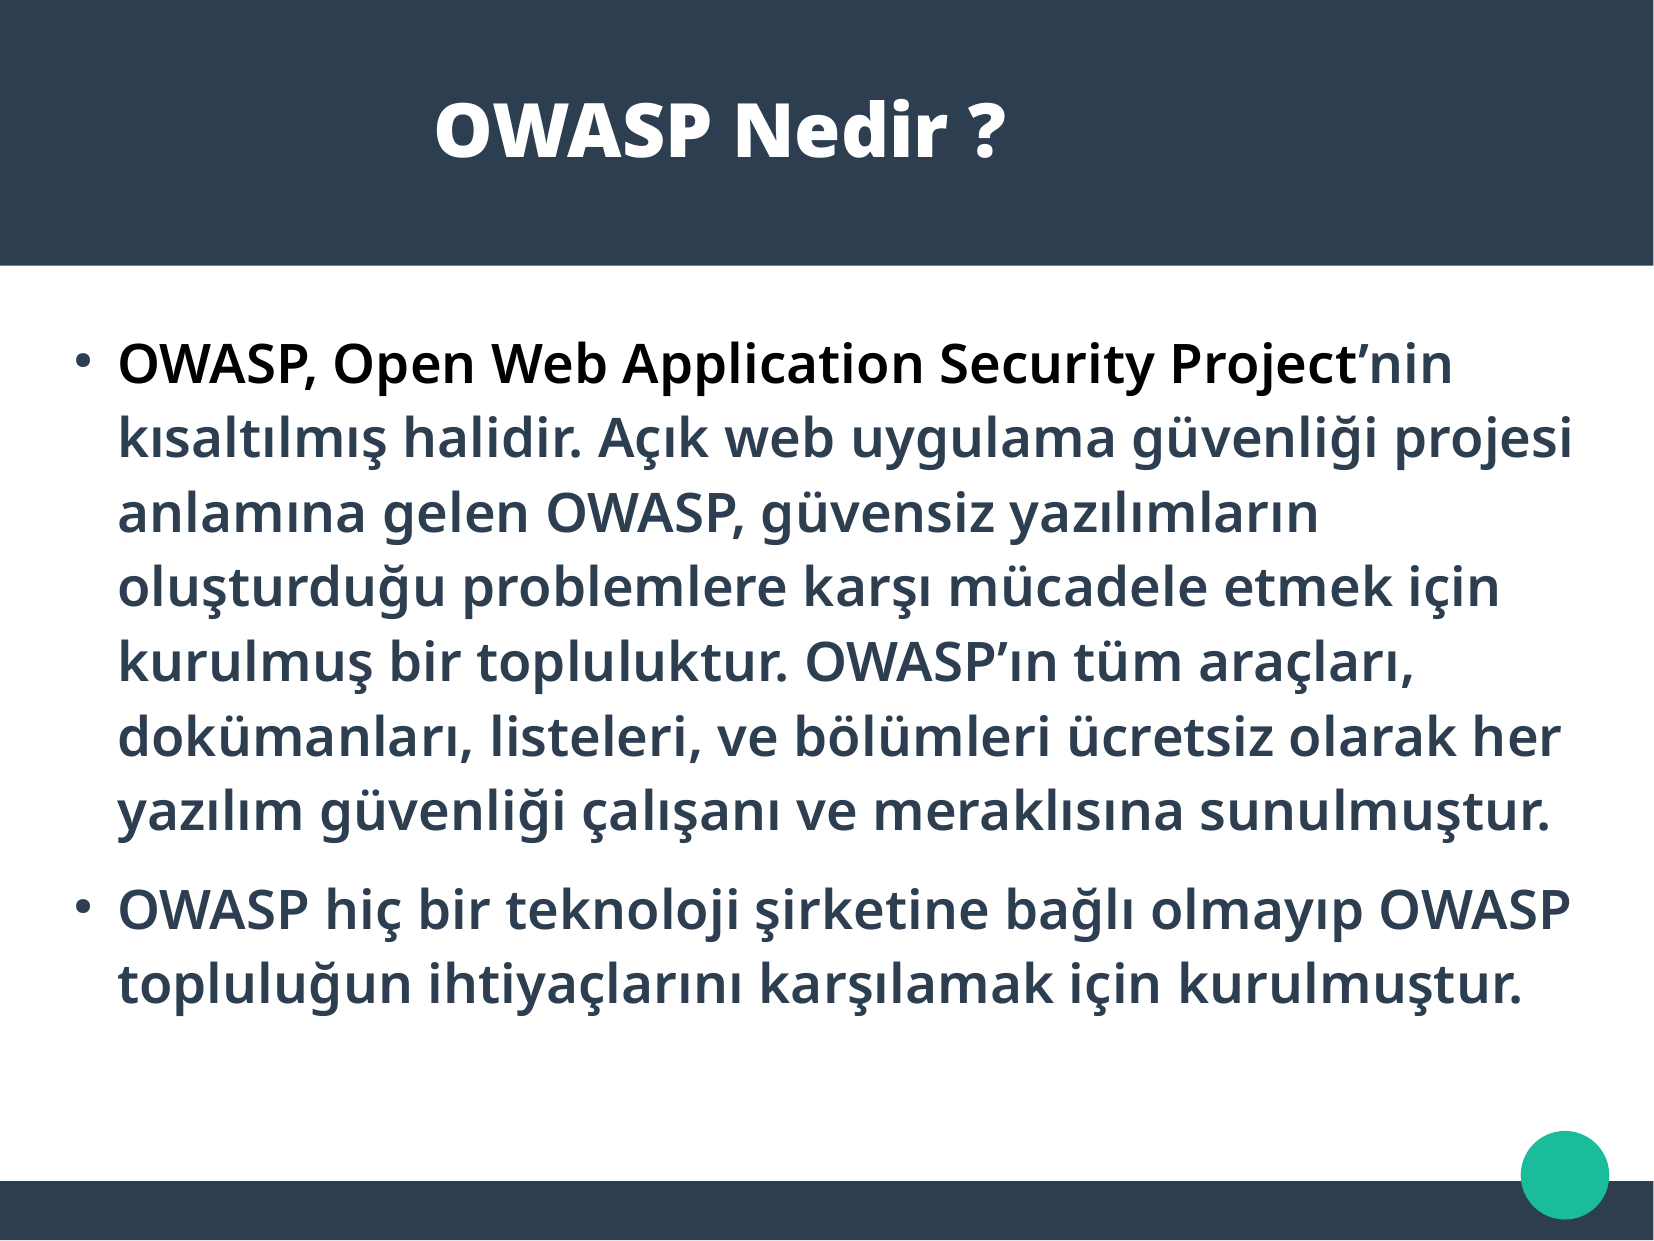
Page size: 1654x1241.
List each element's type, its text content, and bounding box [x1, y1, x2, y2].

title OWASP Nedir ? [59, 49, 1595, 207]
list OWASP, Open Web Application Security Project’nin kısaltılmış halidir. Açık web uygulama güvenliği projesi anlamına gelen OWASP, güvensiz yazılımların oluşturduğu problemlere karşı mücadele etmek için kurulmuş bir topluluktur. OWASP’ın tüm araçları, dokümanları, listeleri, ve bölümleri ücretsiz olarak her yazılım güvenliği çalışanı ve meraklısına sunulmuştur. OWASP hiç bir teknoloji şirketine bağlı olmayıp OWASP topluluğun ihtiyaçlarını karşılamak için kurulmuştur. [59, 324, 1595, 1152]
